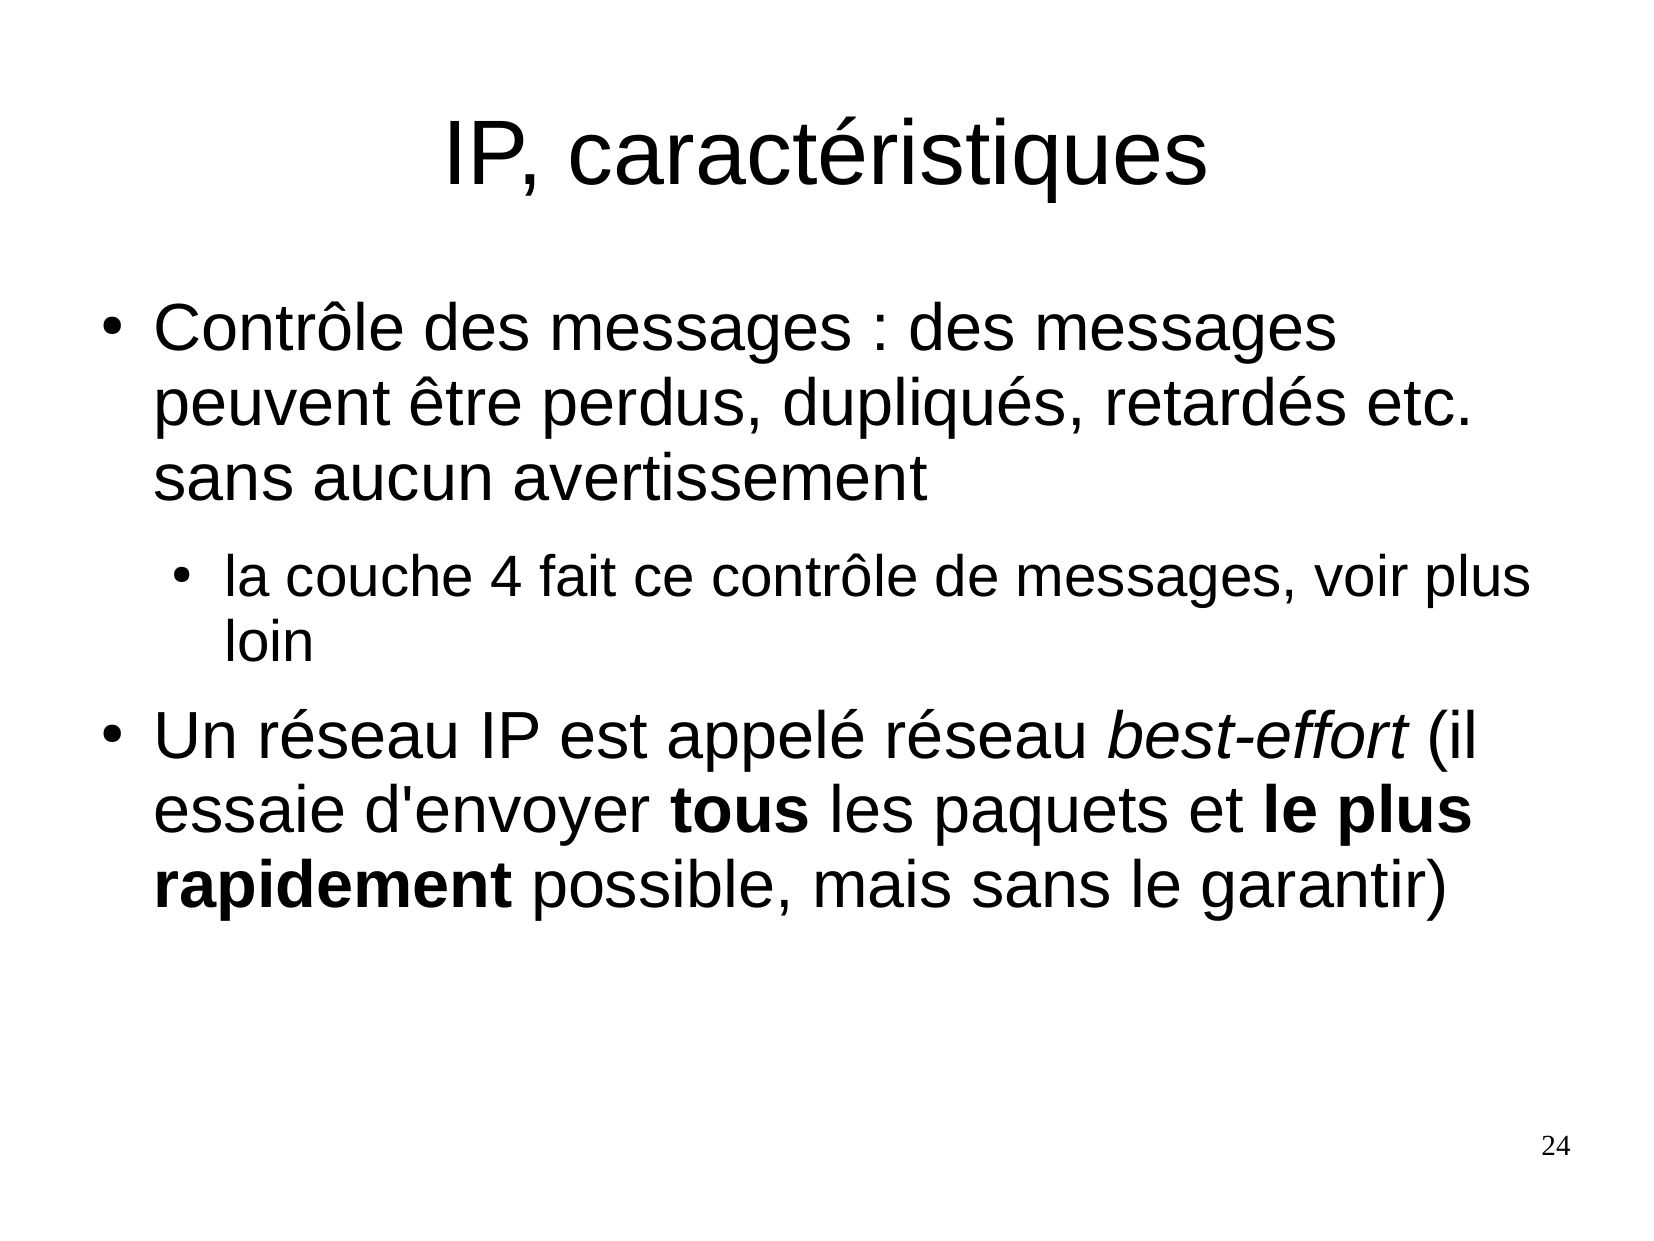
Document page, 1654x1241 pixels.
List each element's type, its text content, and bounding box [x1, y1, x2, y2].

list Contrôle des messages : des messages peuvent être perdus, dupliqués, retardés etc. sans aucun avertissement la couche 4 fait ce contrôle de messages, voir plus loin Un réseau IP est appelé réseau best-effort (il essaie d'envoyer tous les paquets et le plus rapidement possible, mais sans le garantir) [82, 290, 1571, 1109]
title IP, caractéristiques [82, 49, 1571, 257]
